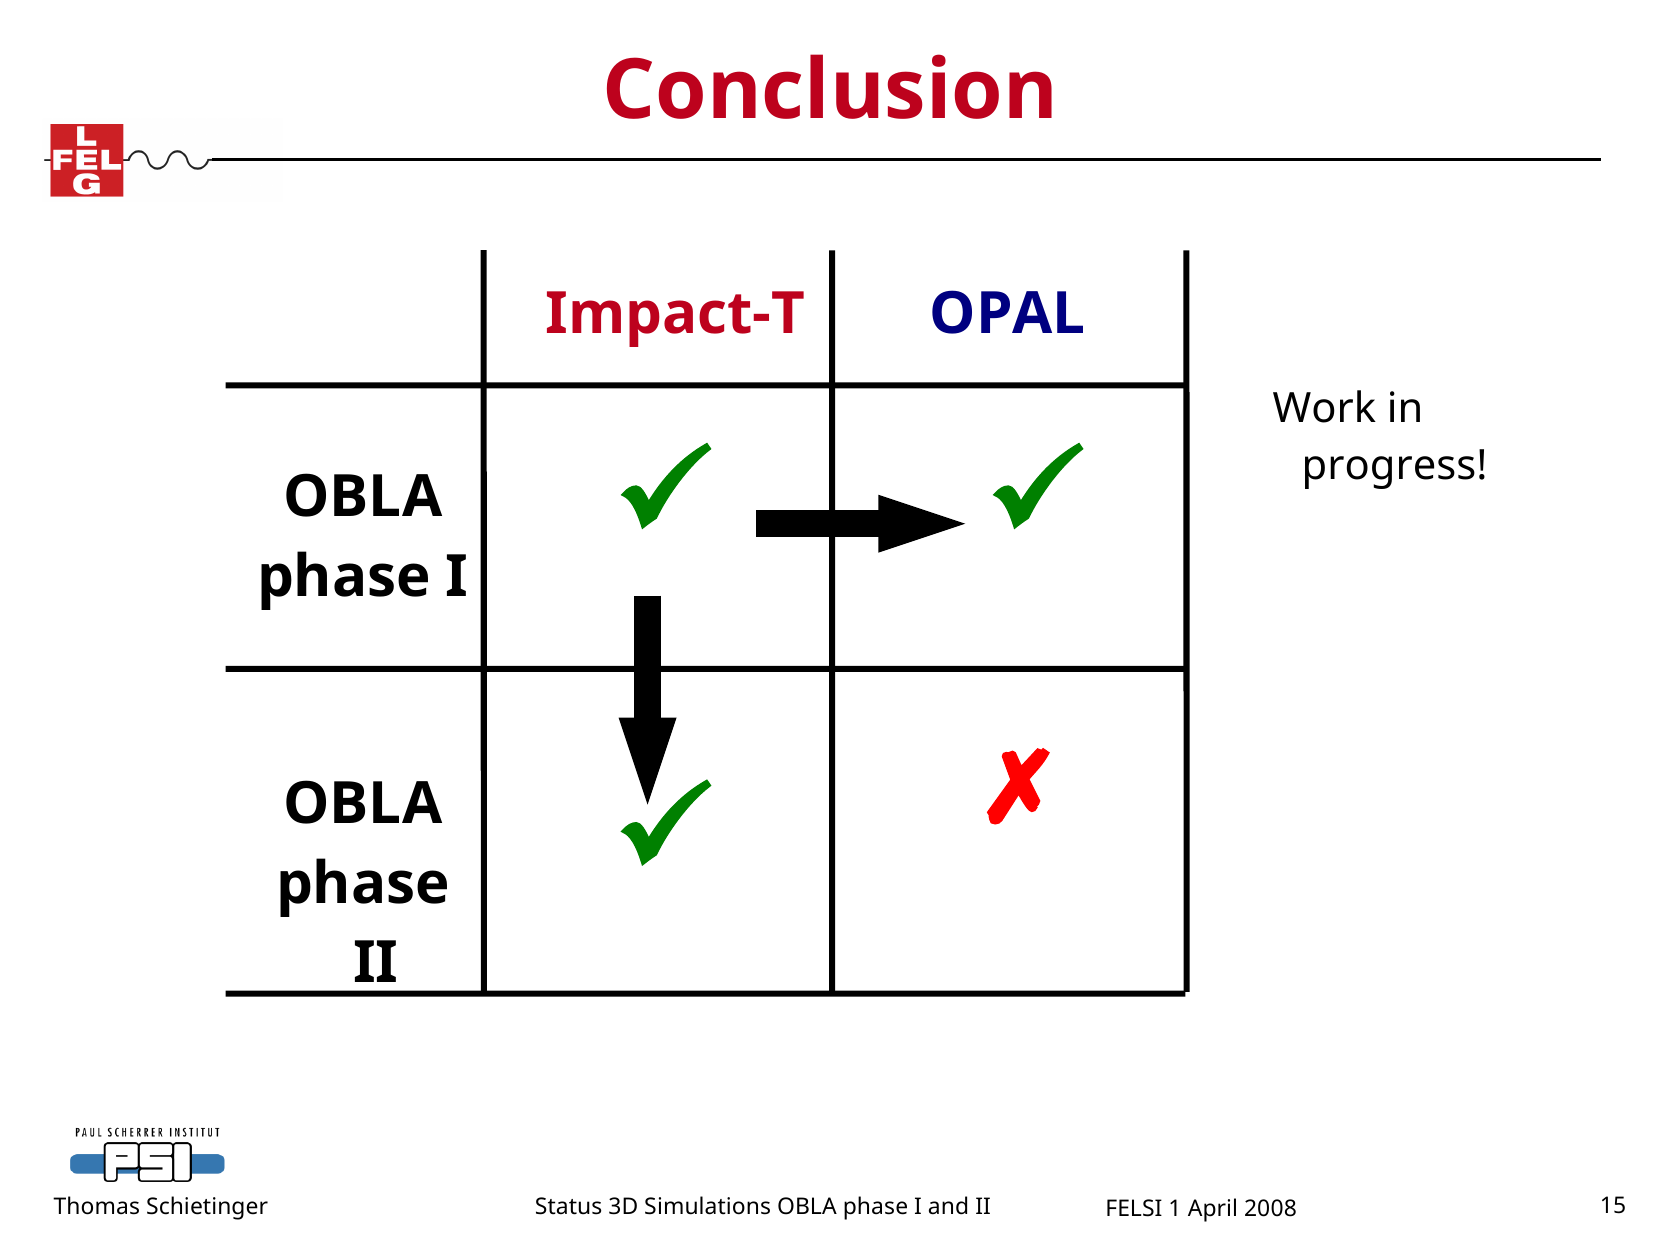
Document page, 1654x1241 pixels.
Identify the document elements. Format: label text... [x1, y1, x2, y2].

title Conclusion [124, 17, 1537, 156]
text_box OBLA phase I [246, 454, 476, 591]
text_box Impact-T [542, 271, 810, 340]
text_box ✓ [548, 791, 777, 945]
text_box OBLA phase II [247, 761, 476, 898]
text_box ✓ [548, 454, 777, 609]
list Work in progress! [1249, 377, 1578, 742]
text_box ✓ [920, 454, 1149, 609]
text_box OPAL [926, 271, 1116, 340]
text_box ✗ [986, 727, 1052, 893]
picture [42, 118, 283, 202]
picture [61, 1115, 235, 1190]
